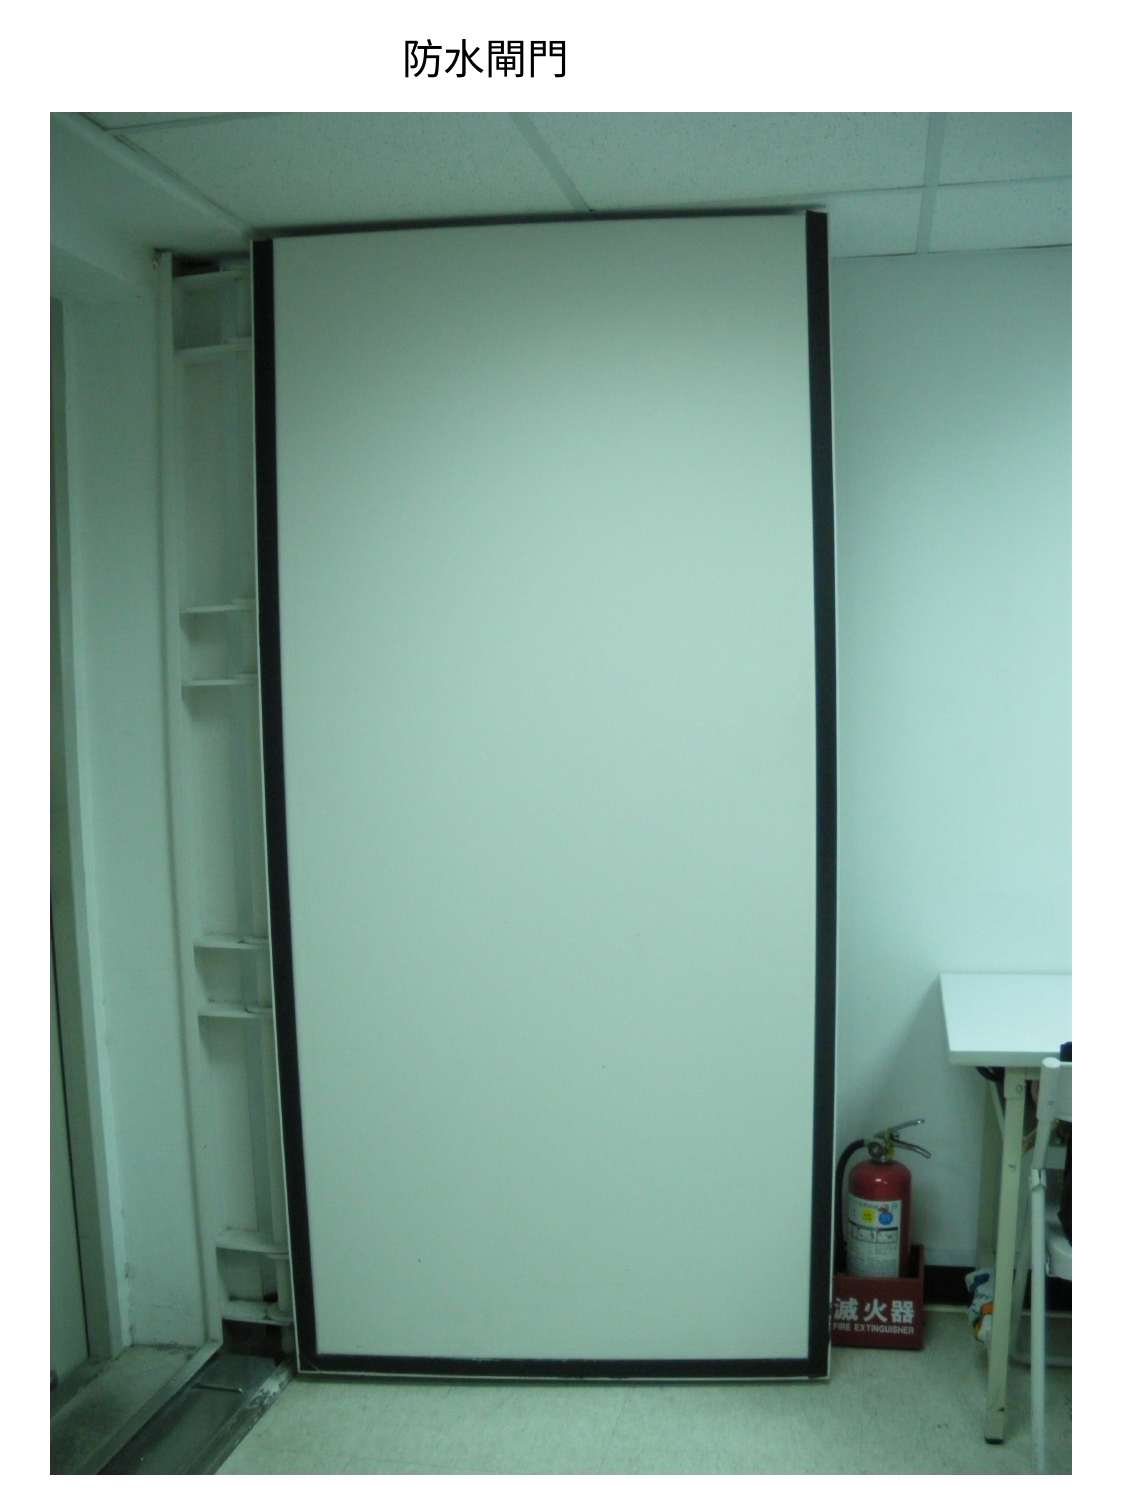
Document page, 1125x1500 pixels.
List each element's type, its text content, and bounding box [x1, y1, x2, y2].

picture [50, 112, 1072, 1476]
text_box 防水閘門 [387, 24, 763, 91]
